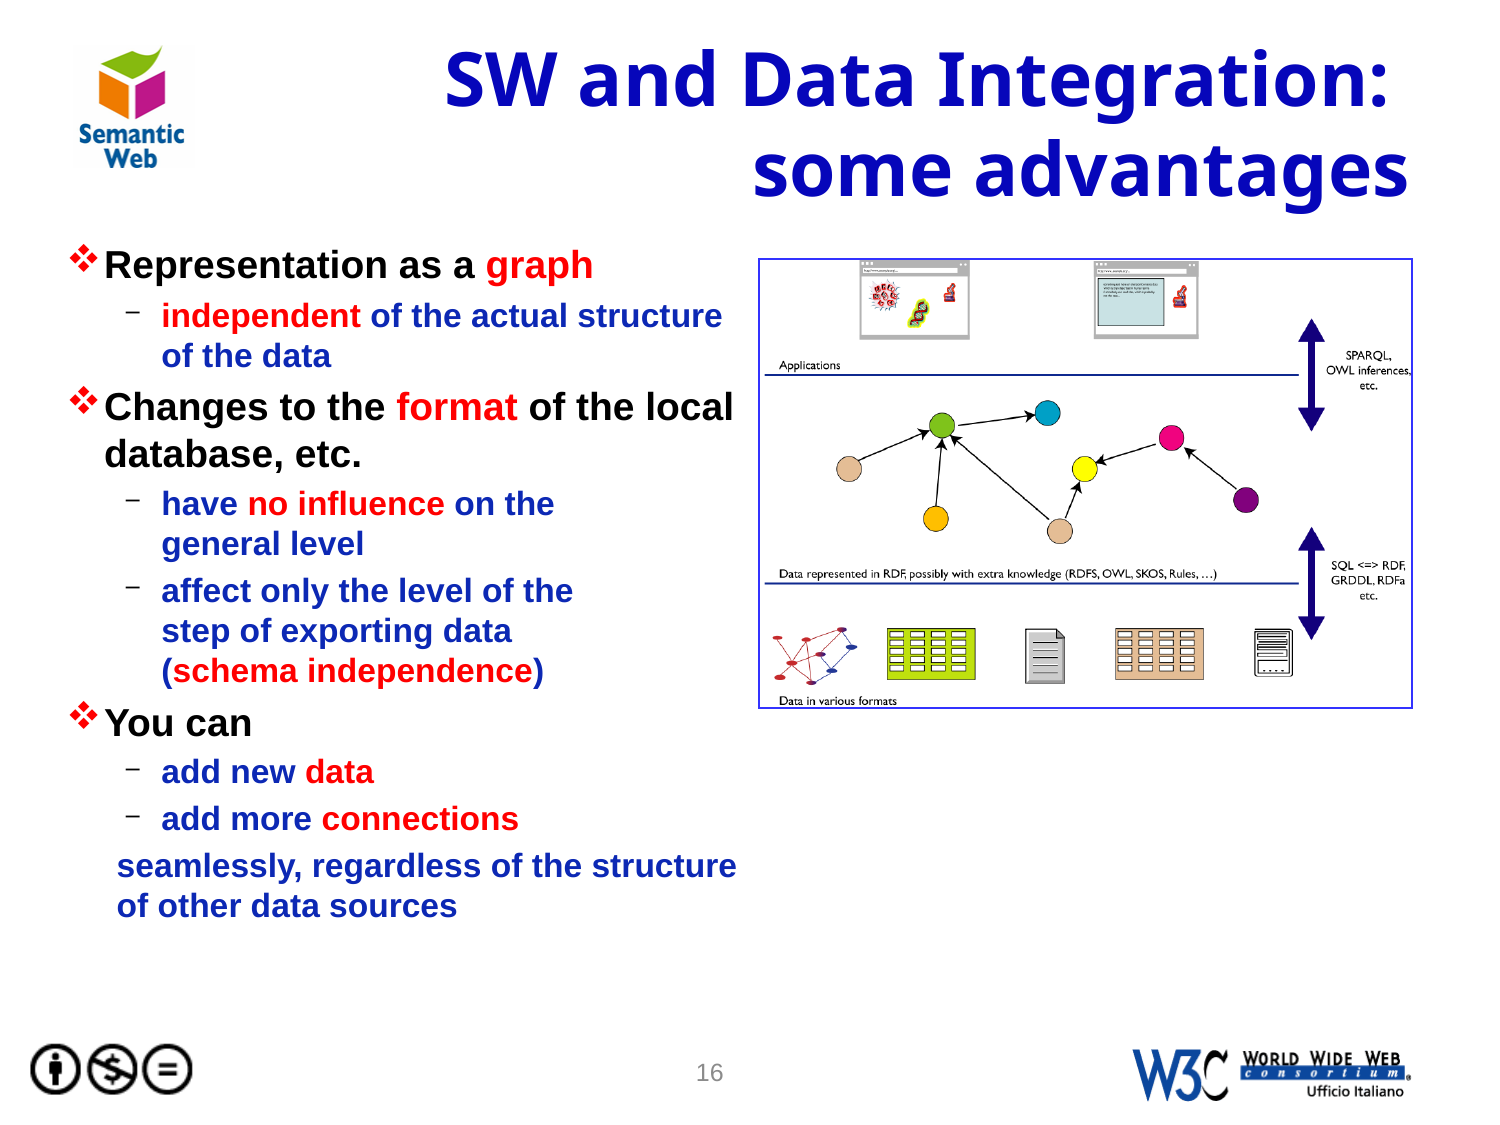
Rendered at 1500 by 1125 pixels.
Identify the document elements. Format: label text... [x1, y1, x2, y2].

title SW and Data Integration: some advantages [75, 45, 1425, 199]
list Representation as a graph independent of the actual structure of the data Changes to the format of the local database, etc. have no influence on the general level affect only the level of the step of exporting data (schema independence) You can add new data add more connections seamlessly, regardless of the structure of other data sources [51, 232, 761, 941]
picture [73, 45, 195, 168]
picture [15, 1022, 205, 1106]
slide_number <number> [680, 1041, 761, 1102]
picture [1132, 1049, 1412, 1102]
picture [760, 259, 1411, 708]
